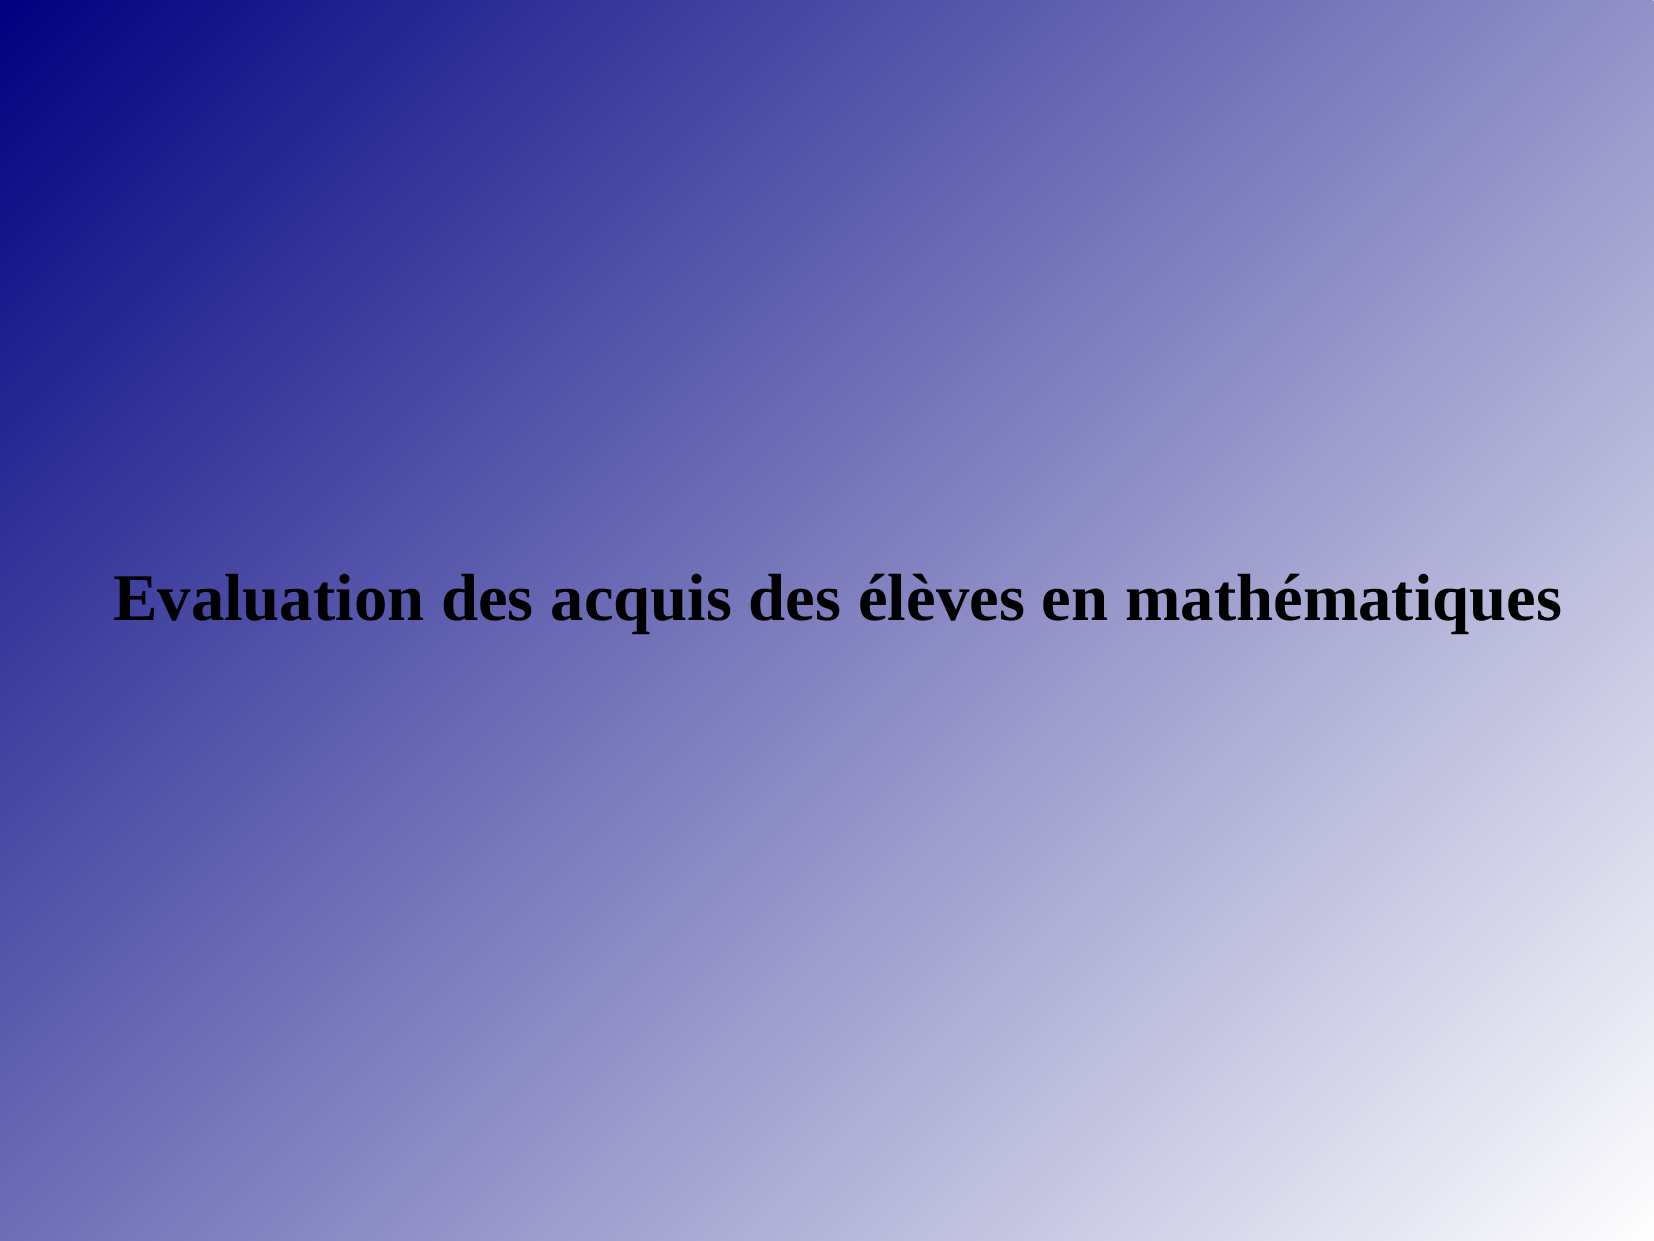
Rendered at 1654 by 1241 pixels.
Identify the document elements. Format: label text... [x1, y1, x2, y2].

subtitle Evaluation des acquis des élèves en mathématiques [82, 56, 1571, 1102]
